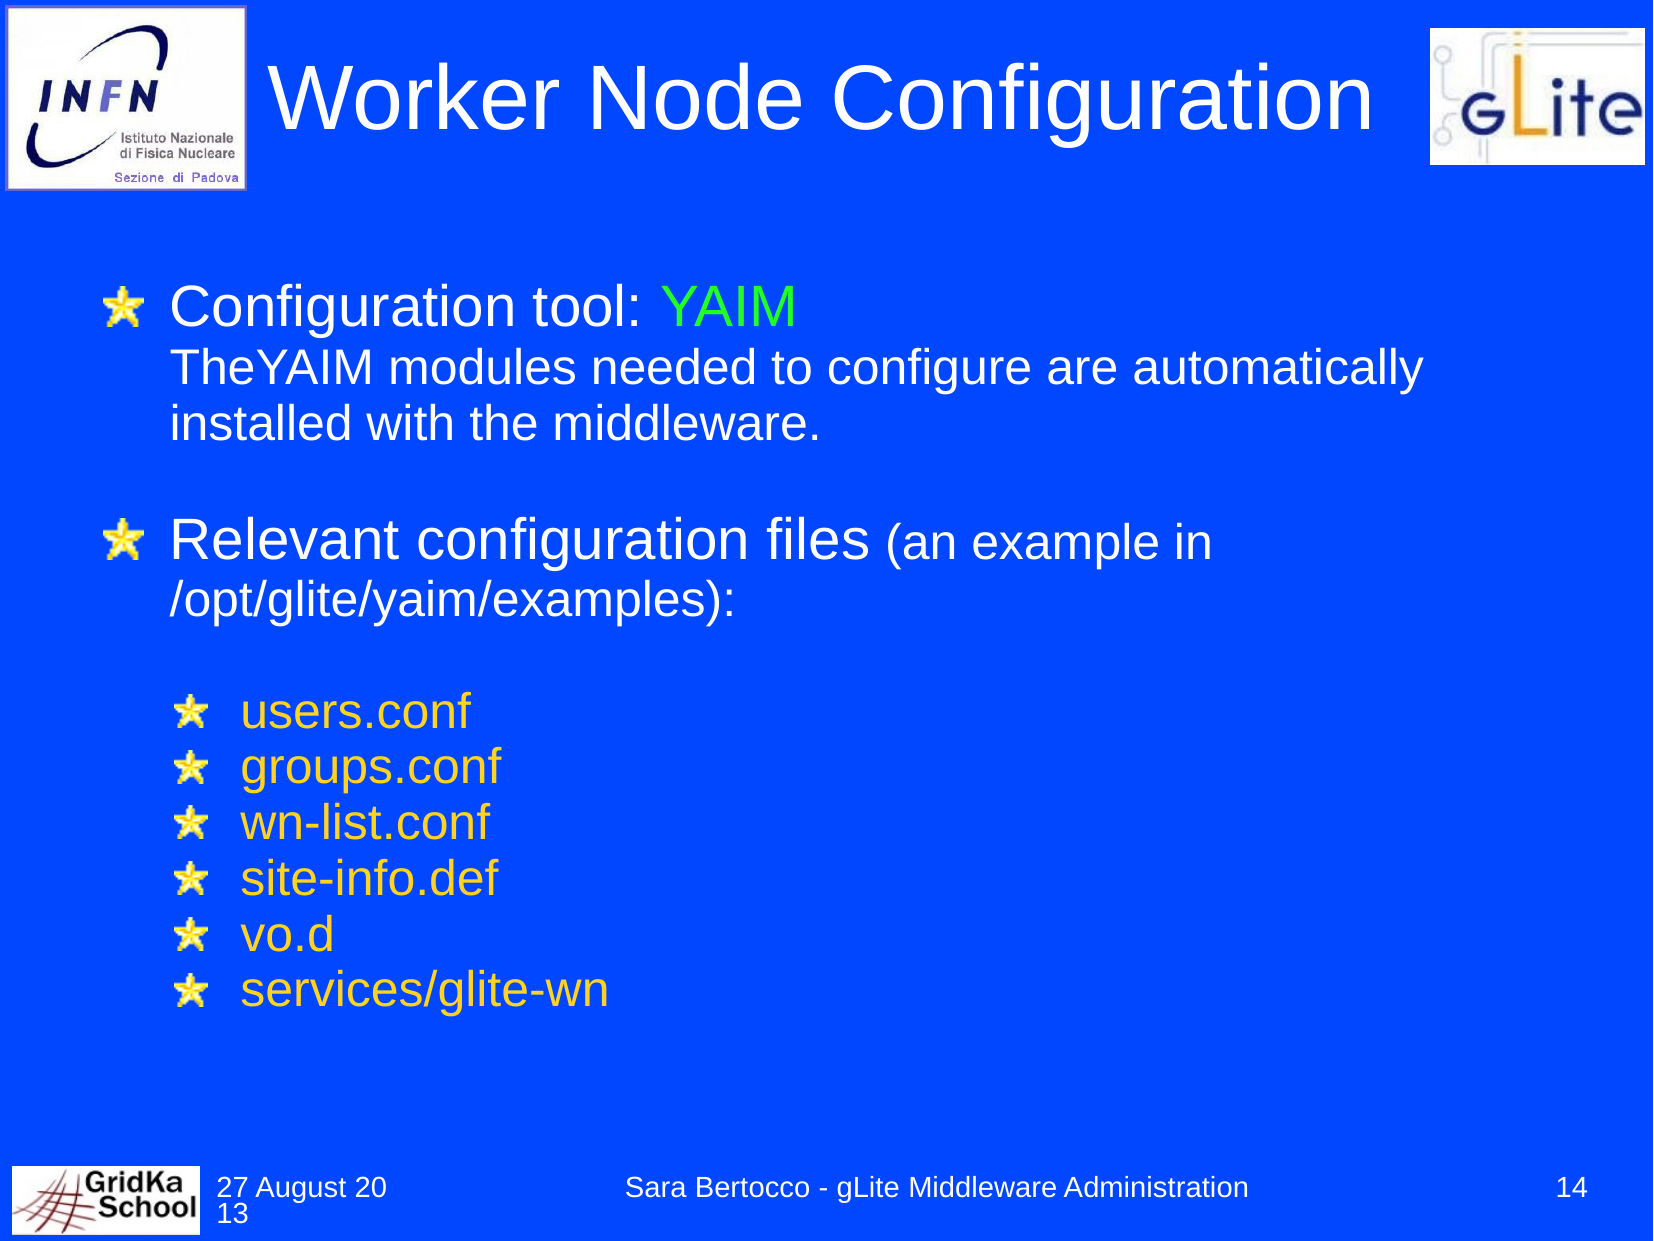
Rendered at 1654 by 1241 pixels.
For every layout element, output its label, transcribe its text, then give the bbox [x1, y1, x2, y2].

text_box Configuration tool: YAIM TheYAIM modules needed to configure are automatically installed with the middleware. Relevant configuration files (an example in /opt/glite/yaim/examples): users.conf groups.conf wn-list.conf site-info.def vo.d services/glite-wn [88, 266, 1454, 1025]
picture [12, 1166, 200, 1235]
title Worker Node Configuration [0, 9, 5, 186]
title Worker Node Configuration [247, 9, 1645, 186]
picture [1430, 28, 1645, 165]
picture [5, 5, 247, 191]
